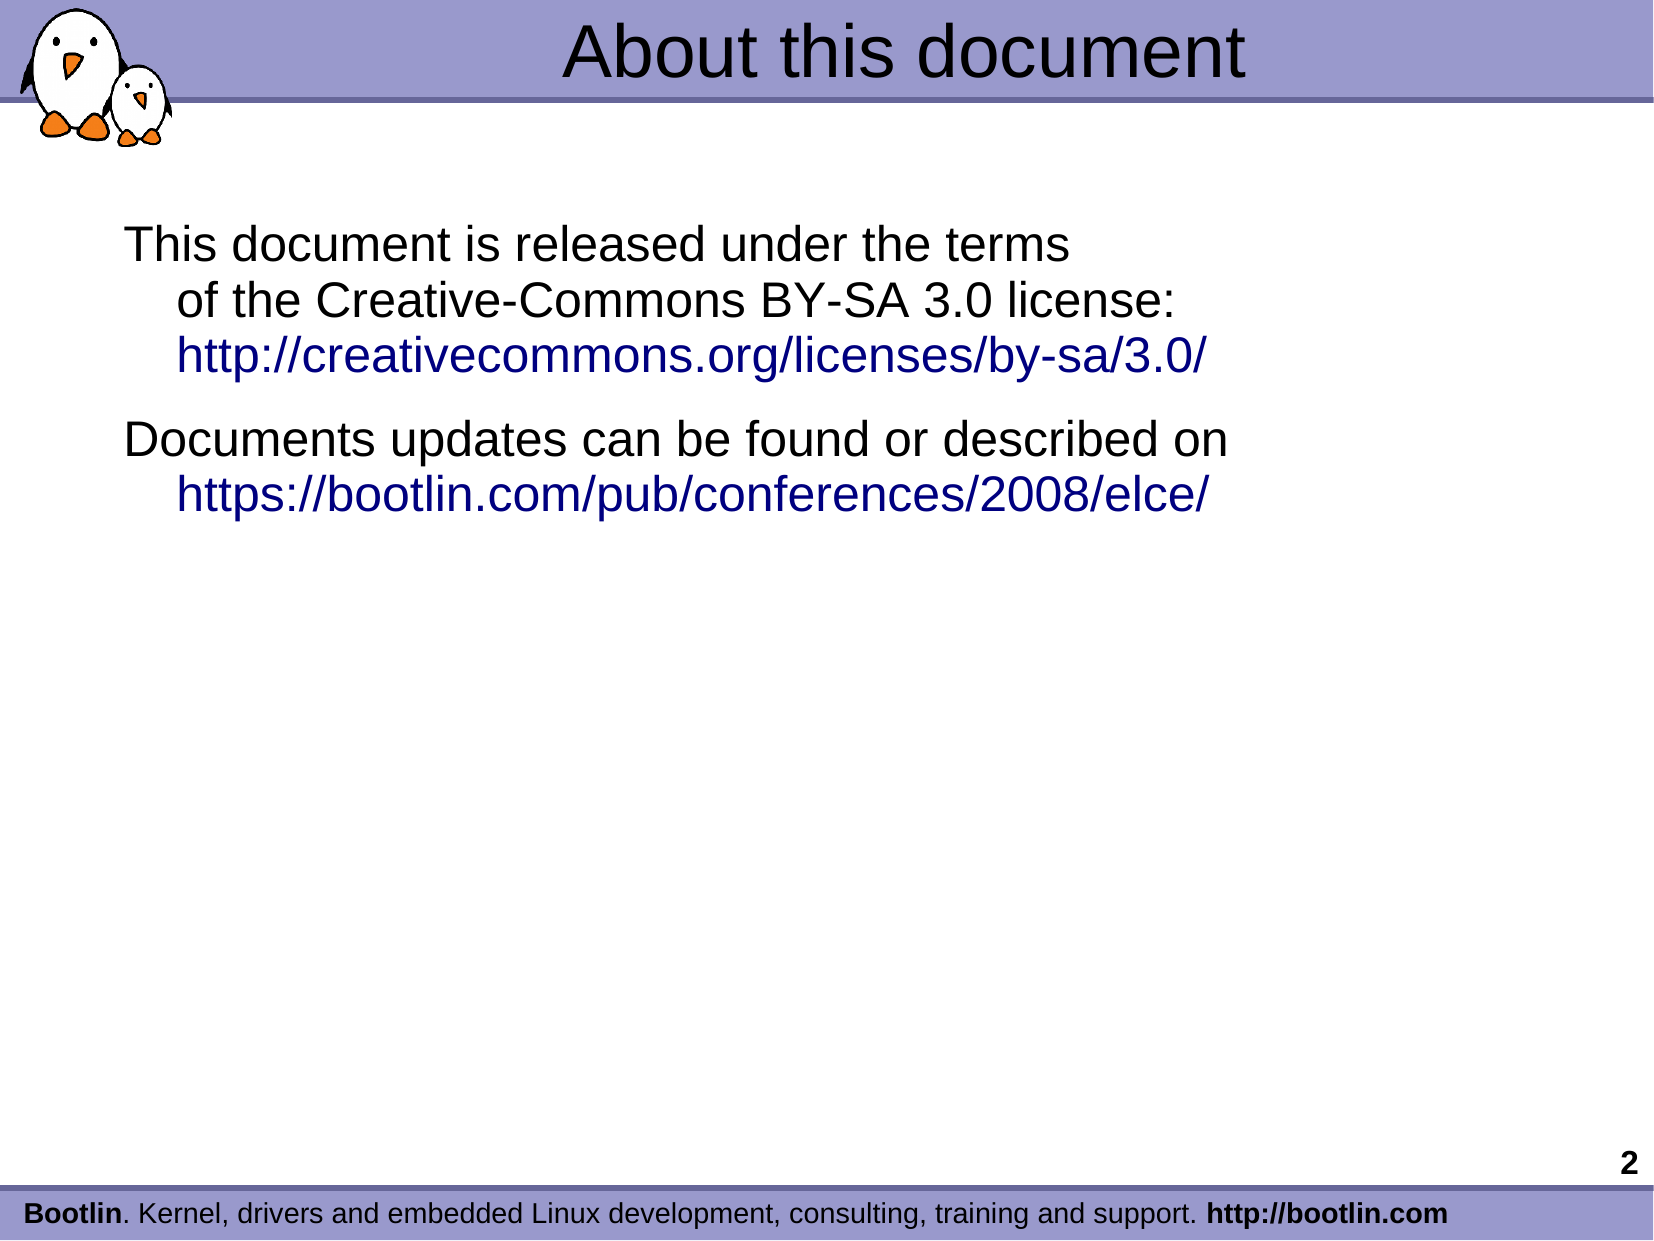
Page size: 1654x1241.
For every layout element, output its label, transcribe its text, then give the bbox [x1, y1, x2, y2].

title About this document [178, 5, 1631, 97]
list This document is released under the terms of the Creative-Commons BY-SA 3.0 license: http://creativecommons.org/licenses/by-sa/3.0/ Documents updates can be found or described on https://bootlin.com/pub/conferences/2008/elce/ [105, 216, 1518, 1066]
picture [20, 8, 172, 147]
